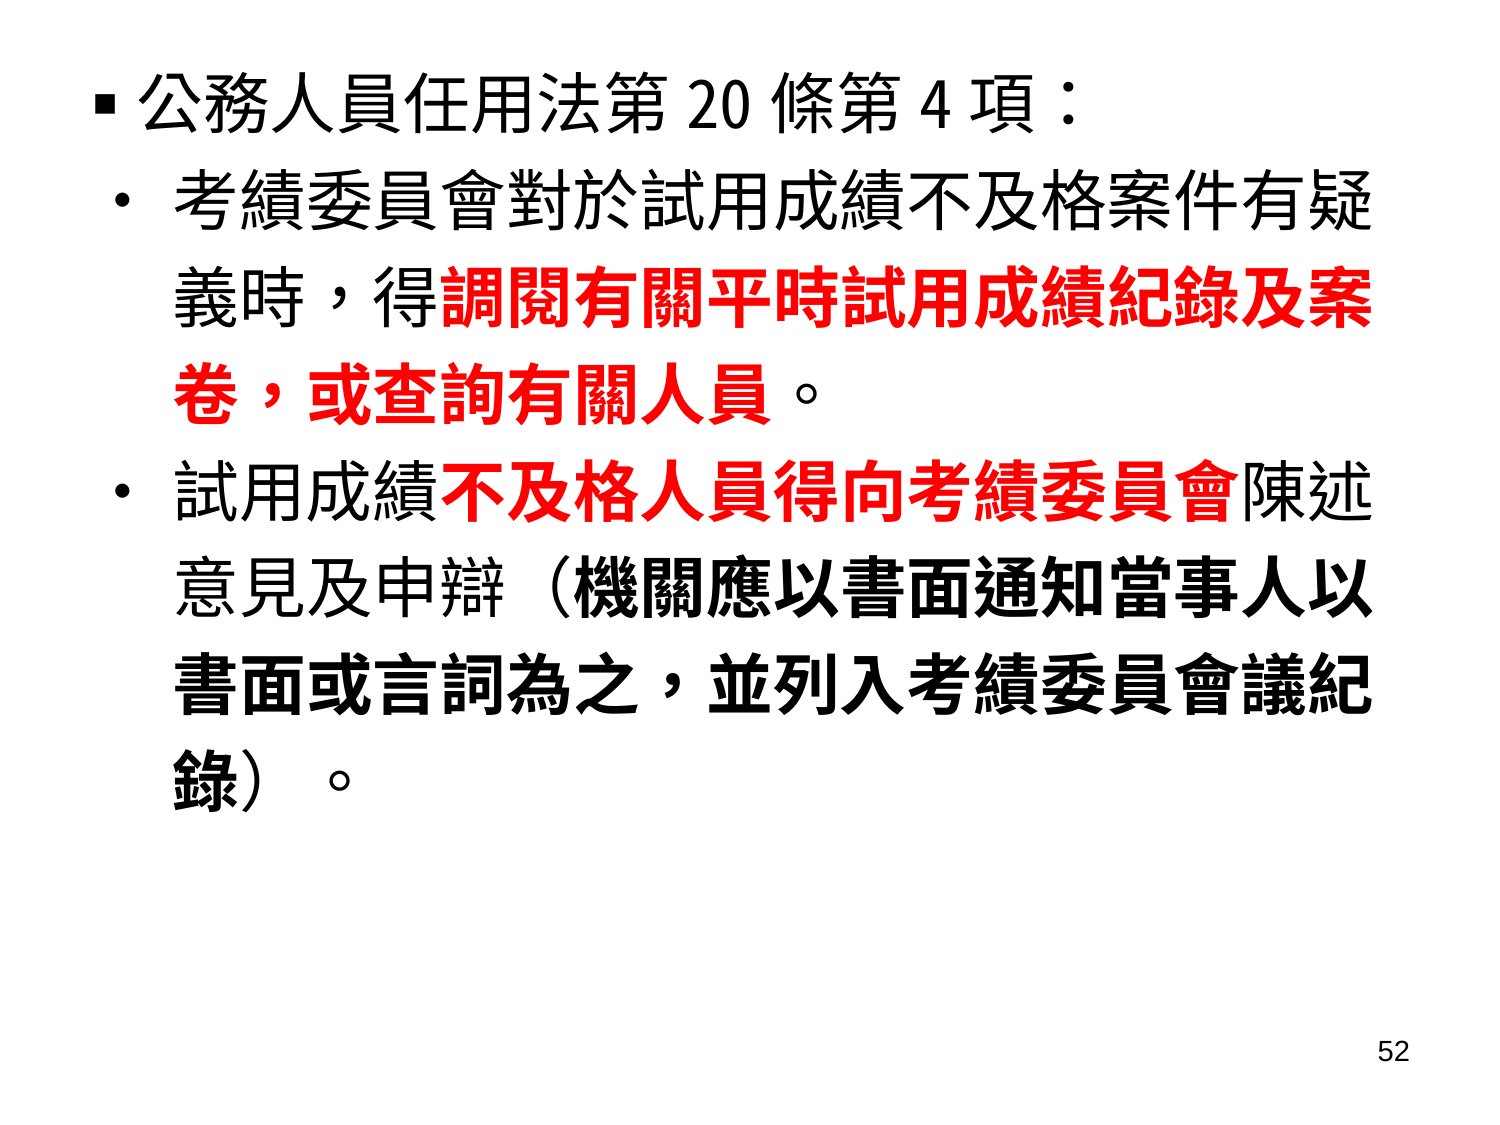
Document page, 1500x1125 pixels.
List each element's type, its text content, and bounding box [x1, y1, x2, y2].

list 公務人員任用法第20條第4項： •考績委員會對於試用成績不及格案件有疑 義時，得調閱有關平時試用成績紀錄及案 卷，或查詢有關人員。 •試用成績不及格人員得向考績委員會陳述 意見及申辯（機關應以書面通知當事人以 書面或言詞為之，並列入考績委員會議紀 錄）。 [75, 54, 1426, 1047]
